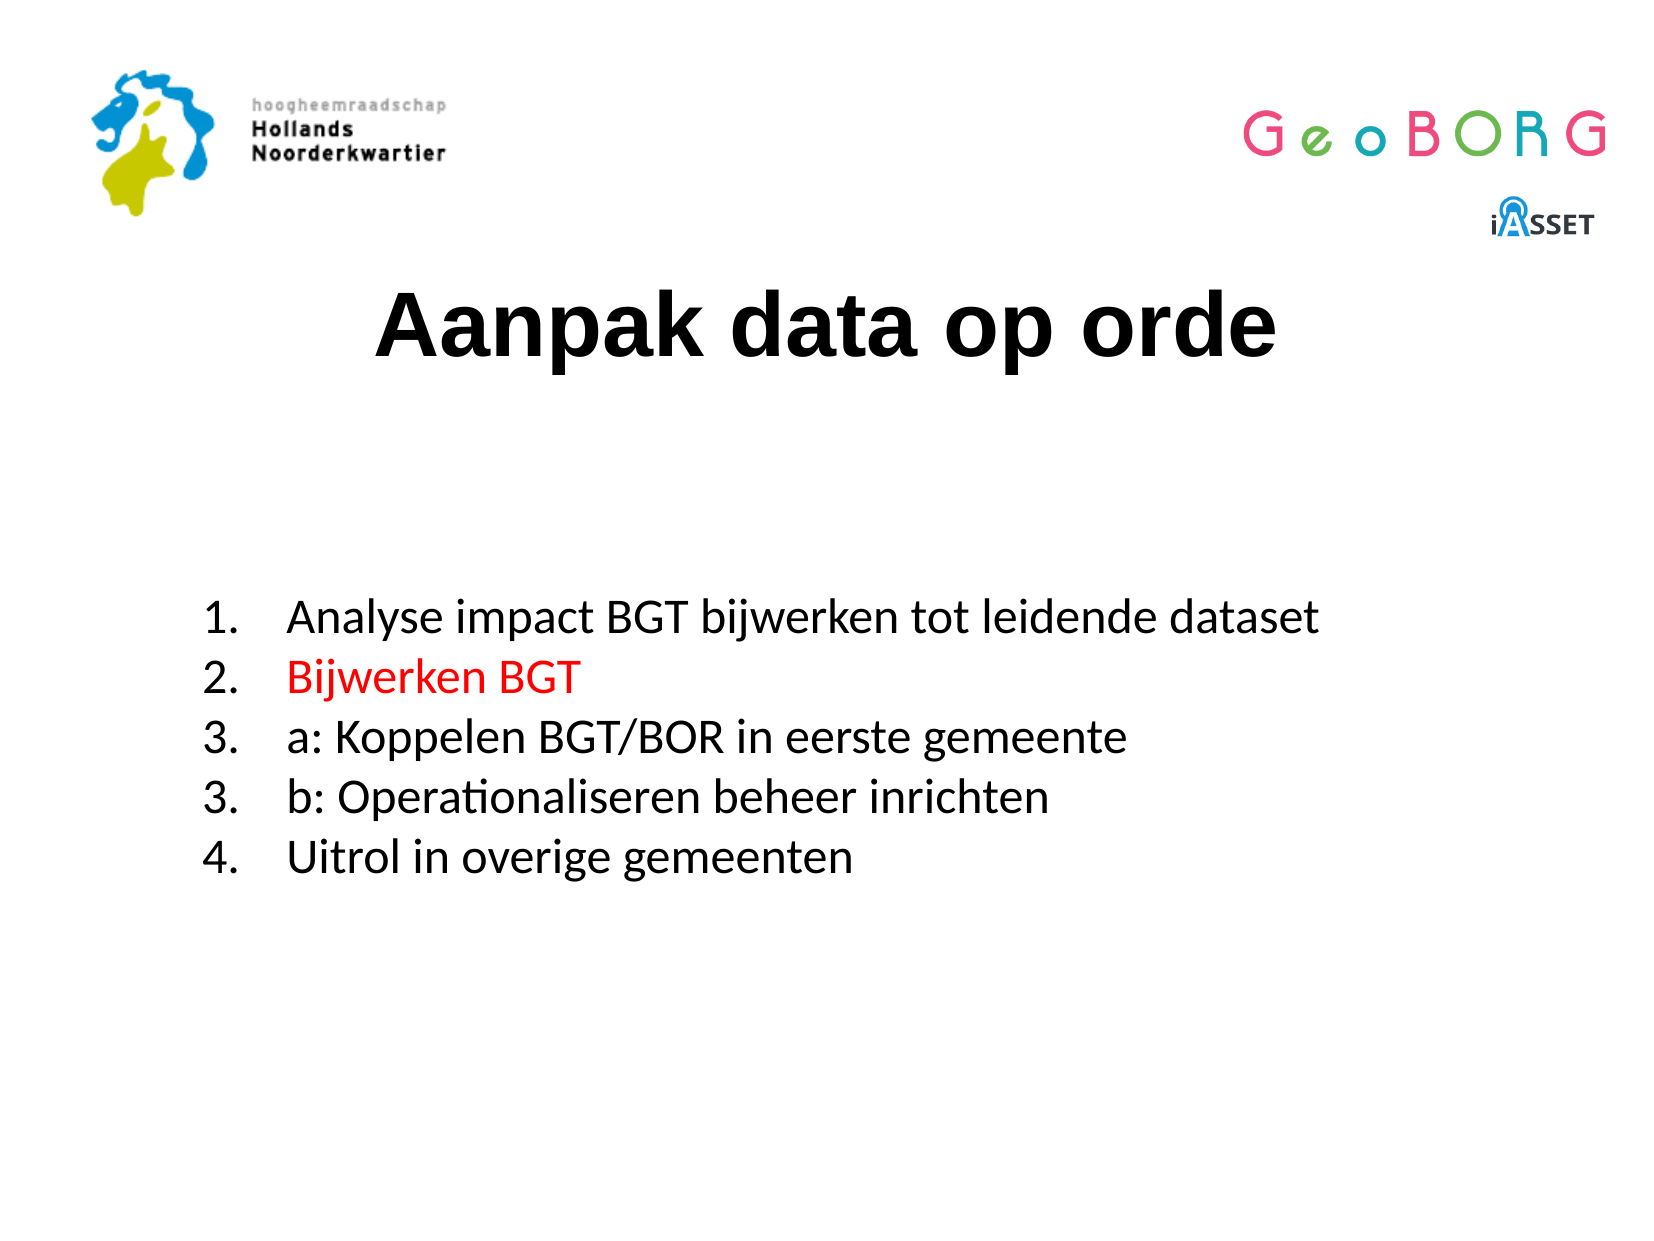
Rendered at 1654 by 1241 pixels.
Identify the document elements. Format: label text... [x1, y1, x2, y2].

picture [1487, 195, 1595, 239]
title Aanpak data op orde [82, 268, 1571, 575]
picture [1239, 106, 1619, 165]
text_box Analyse impact BGT bijwerken tot leidende dataset Bijwerken BGT a: Koppelen BGT/BOR in eerste gemeente b: Operationaliseren beheer inrichten Uitrol in overige gemeenten [37, 575, 1608, 894]
picture [59, 47, 481, 240]
